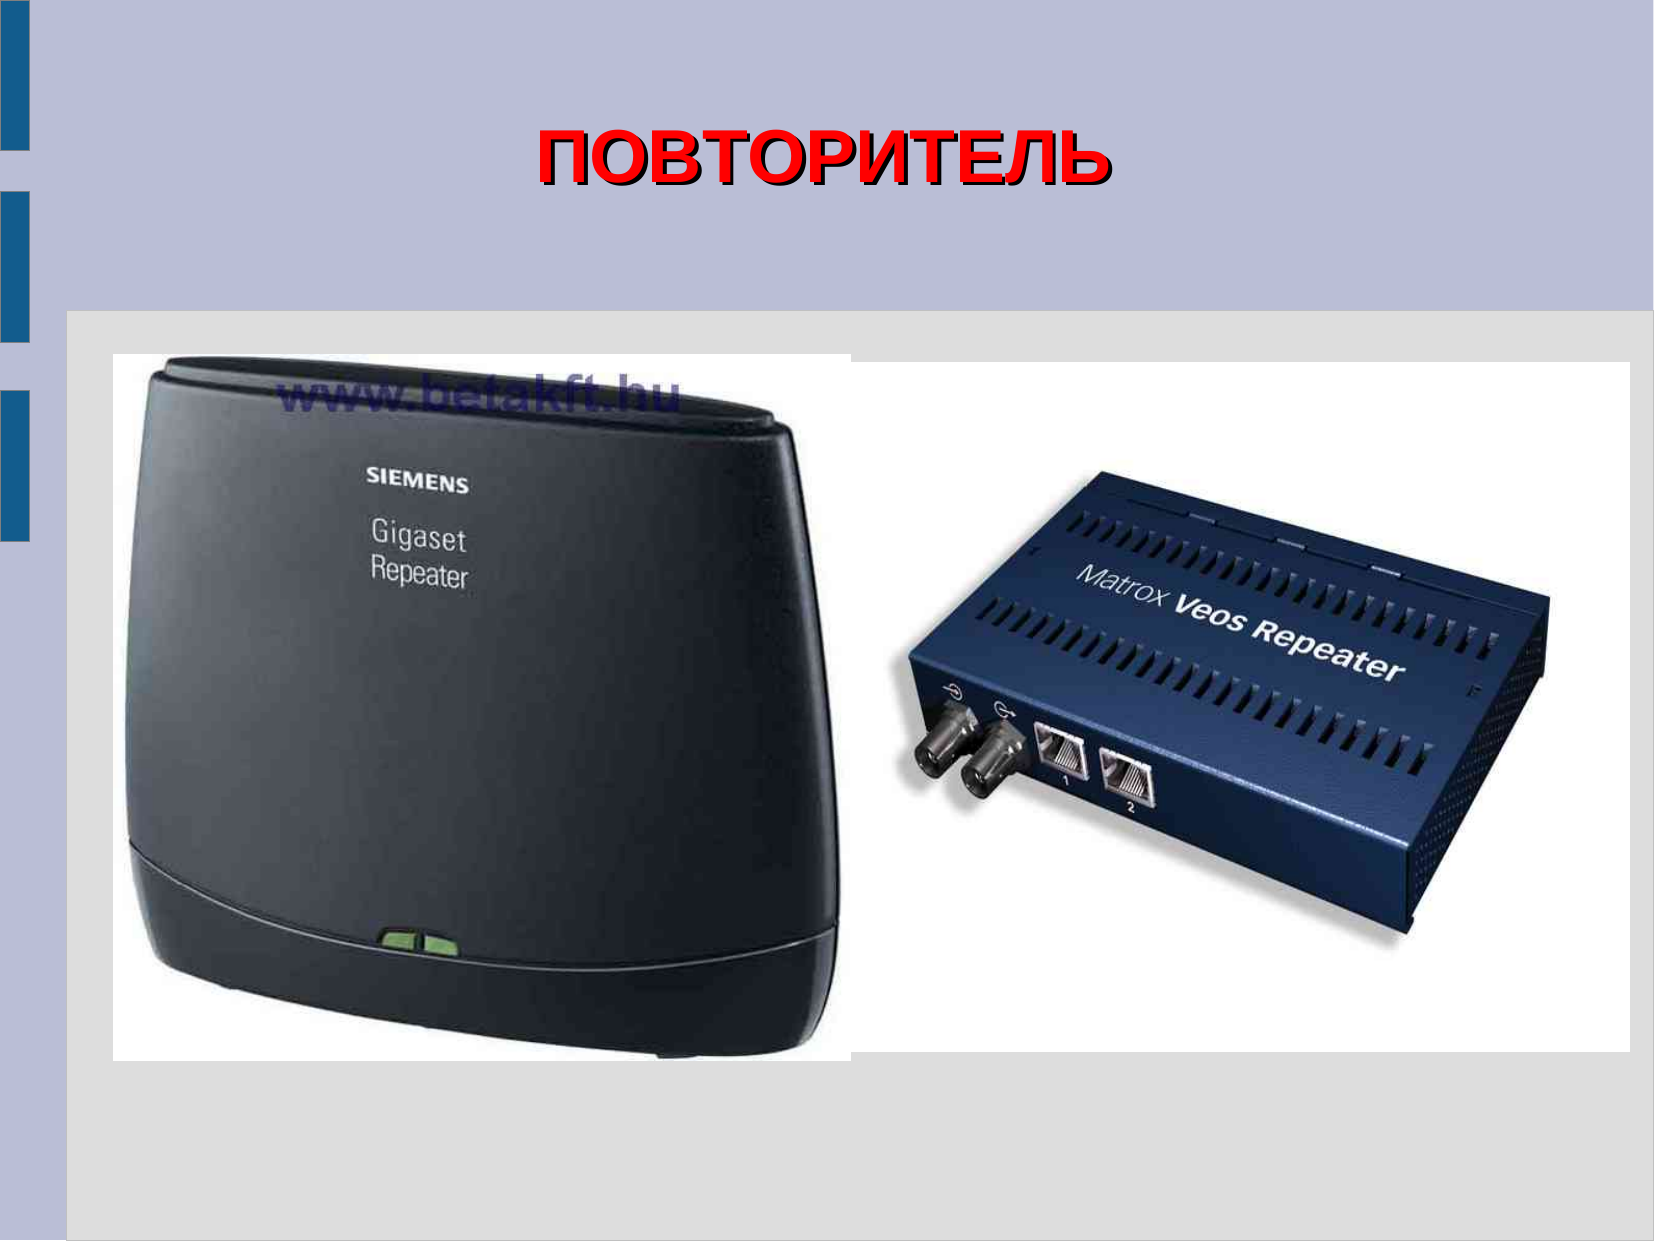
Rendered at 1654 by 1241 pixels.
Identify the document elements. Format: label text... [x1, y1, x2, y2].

picture [113, 354, 1630, 1061]
title ПОВТОРИТЕЛЬ [118, 52, 1531, 261]
